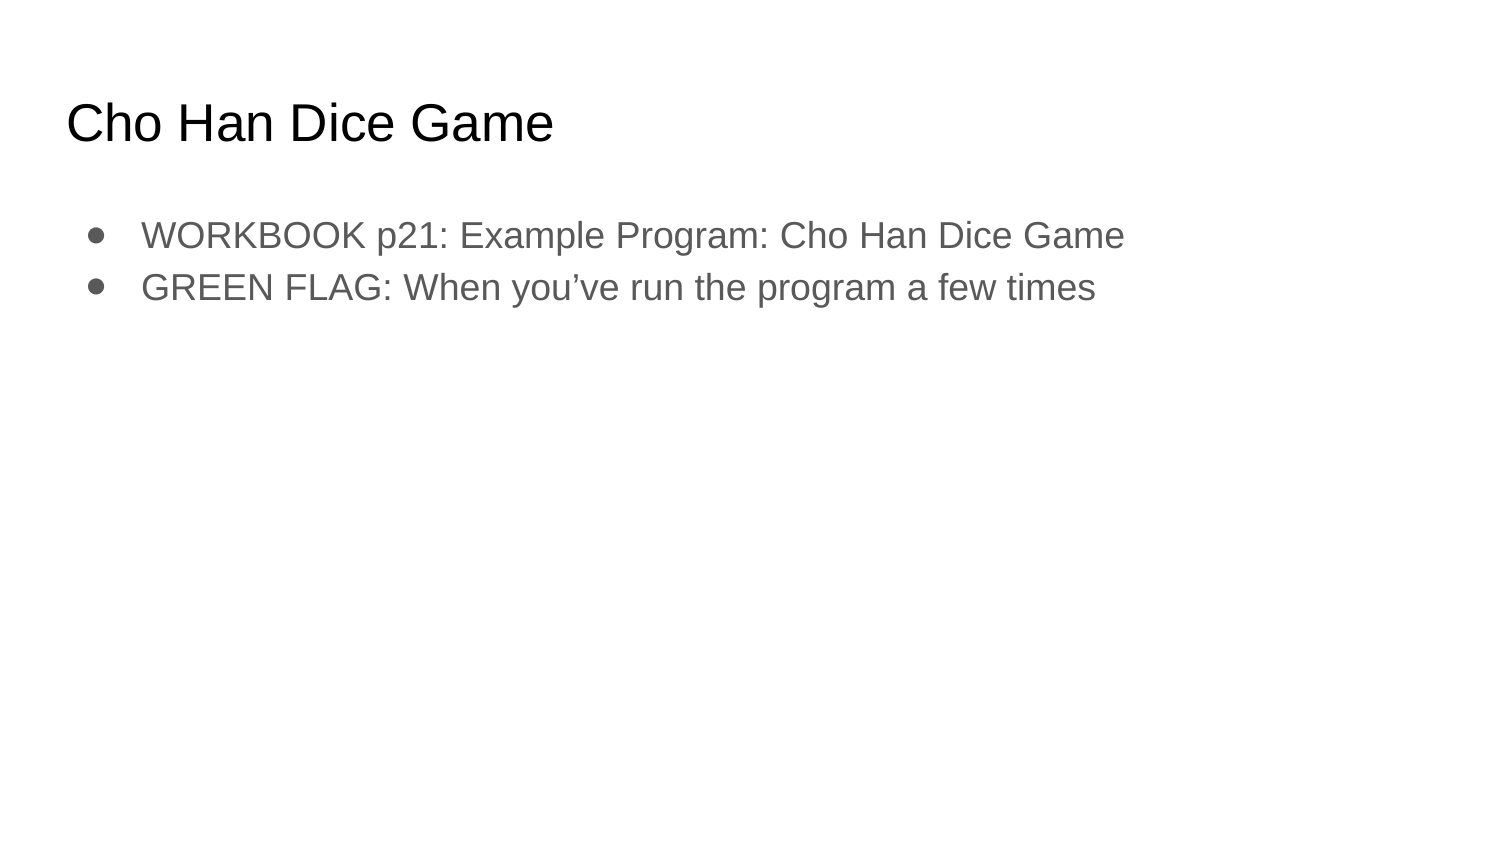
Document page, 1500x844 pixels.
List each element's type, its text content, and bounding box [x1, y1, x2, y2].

list WORKBOOK p21: Example Program: Cho Han Dice Game GREEN FLAG: When you’ve run the program a few times [51, 189, 1449, 750]
title Cho Han Dice Game [51, 72, 1449, 167]
